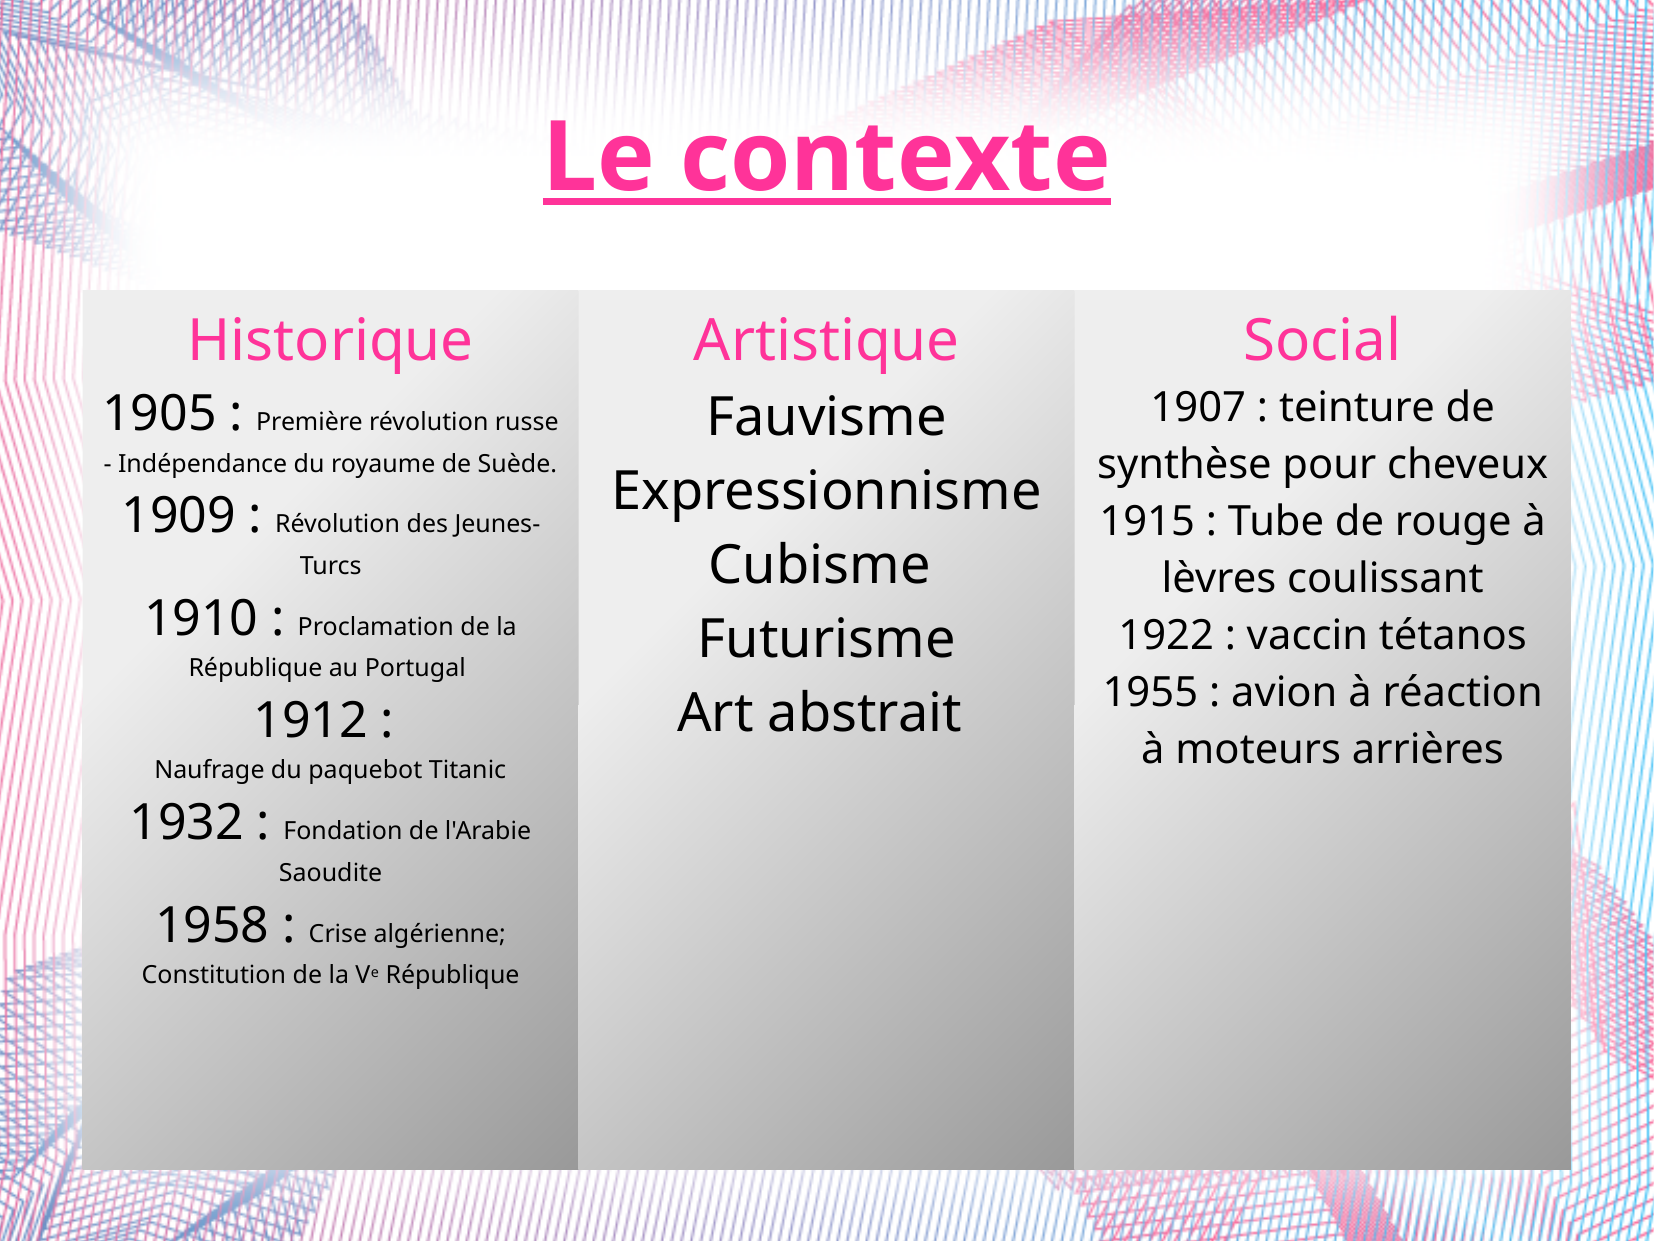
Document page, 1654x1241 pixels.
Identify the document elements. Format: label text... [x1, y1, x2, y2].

title Le contexte [82, 49, 1571, 257]
table_header Artistique Fauvisme Expressionnisme Cubisme Futurisme Art abstrait [579, 290, 1075, 1169]
picture [0, 0, 1654, 1241]
table_header Historique 1905 : Première révolution russe - Indépendance du royaume de Suède. 1909 : Révolution des Jeunes-Turcs 1910 : Proclamation de la République au Portugal 1912 : Naufrage du paquebot Titanic 1932 : Fondation de l'Arabie Saoudite 1958 : Crise algérienne; Constitution de la Ve République [83, 290, 579, 1169]
table_header Social 1907 : teinture de synthèse pour cheveux 1915 : Tube de rouge à lèvres coulissant 1922 : vaccin tétanos 1955 : avion à réaction à moteurs arrières [1075, 290, 1571, 1169]
